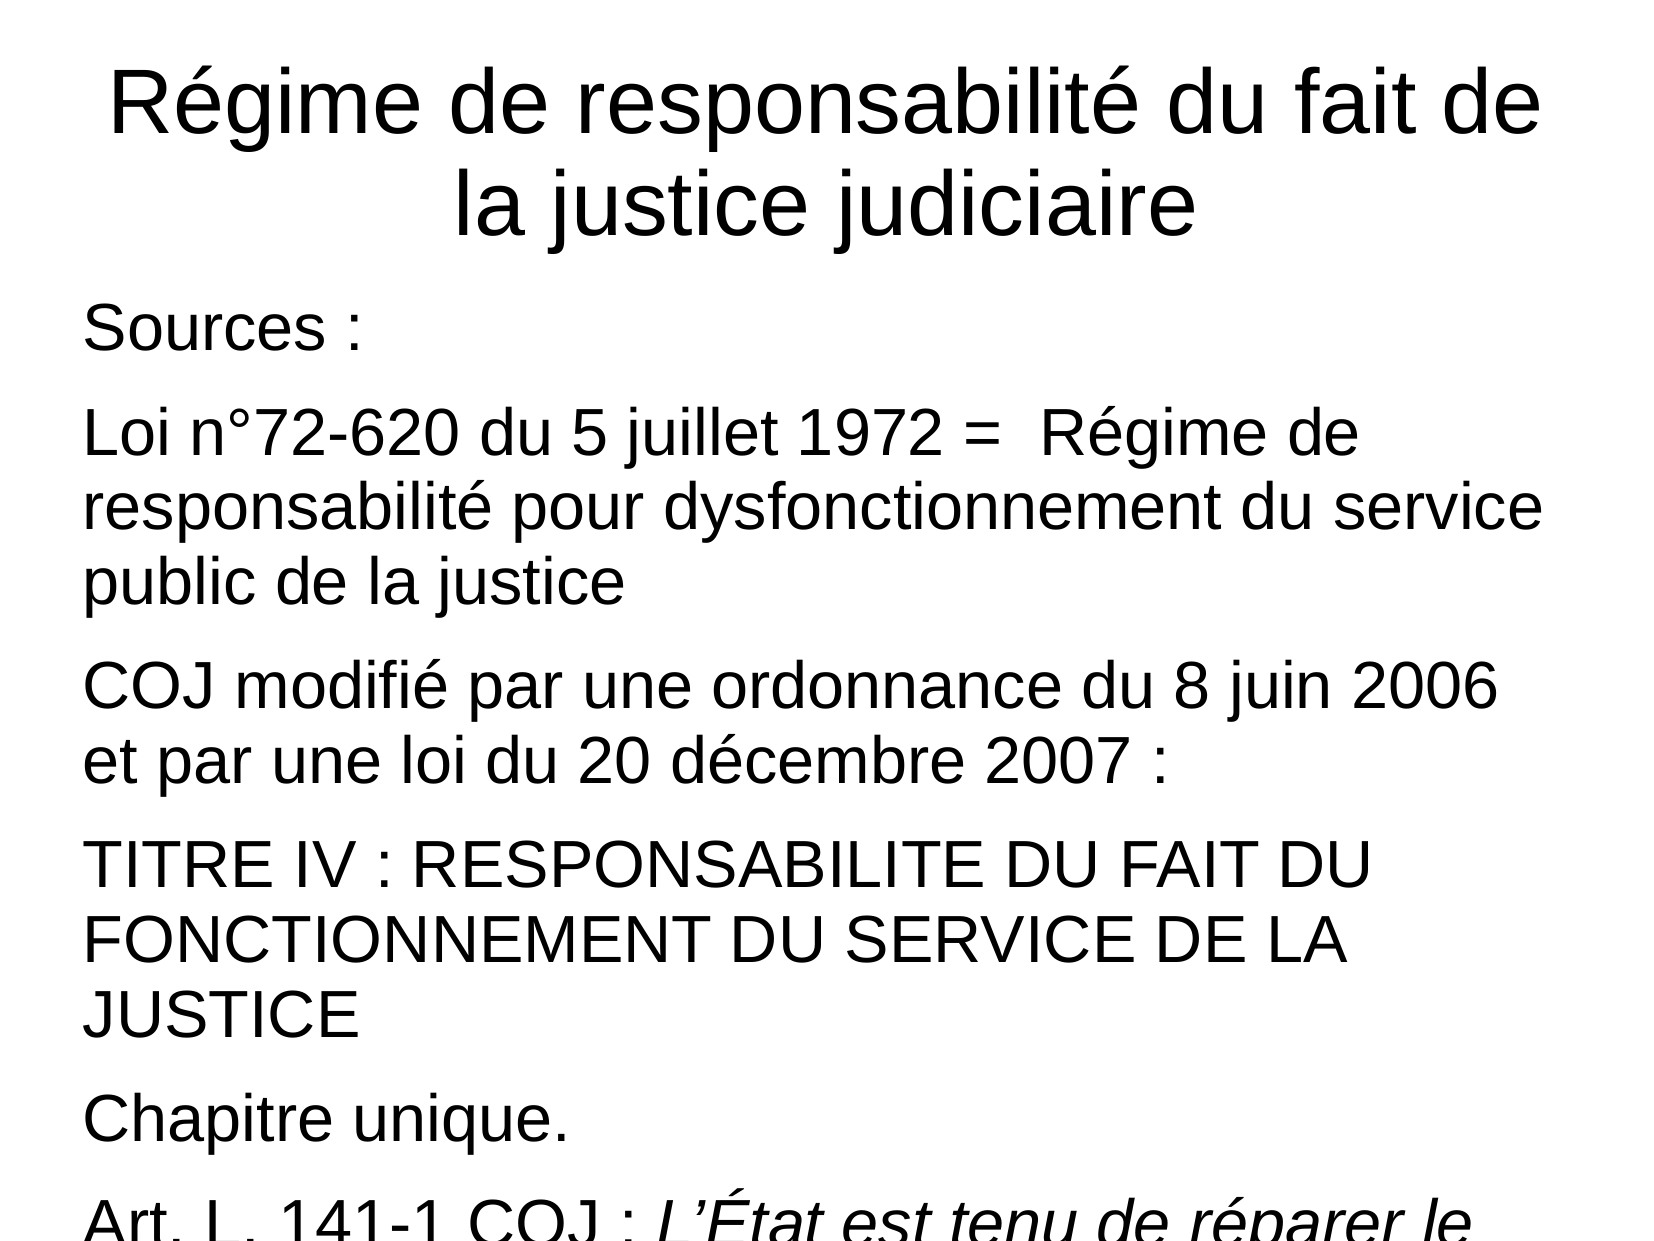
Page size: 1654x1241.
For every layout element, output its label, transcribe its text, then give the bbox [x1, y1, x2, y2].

text_box Sources : COJ récemment modifié par une ordonnance du 8 juin 2006 et par une loi du 20 décembre 2007 : TITRE IV : RESPONSABILITE DU FAIT DU FONCTIONNEMENT DU SERVICE DE LA JUSTICE Chapitre unique. Art. L. 141-1 COJ : L’État est tenu de réparer le dommage causé par le fonctionnement défectueux du service de la justice. Sauf disposition particulières, cette responsabilité n’est engagée que par une faute lourde ou par un déni de justice. [63, 264, 1453, 1120]
list Sources : Loi n°72-620 du 5 juillet 1972 = Régime de responsabilité pour dysfonctionnement du service public de la justice COJ modifié par une ordonnance du 8 juin 2006 et par une loi du 20 décembre 2007 : TITRE IV : RESPONSABILITE DU FAIT DU FONCTIONNEMENT DU SERVICE DE LA JUSTICE Chapitre unique. Art. L. 141-1 COJ : L’État est tenu de réparer le dommage causé par le fonctionnement défectueux du service de la justice. Sauf disposition particulières, cette responsabilité n’est engagée que par une faute lourde ou par un déni de justice. [82, 290, 1571, 1010]
title Régime de responsabilité du fait de la justice judiciaire [82, 49, 1571, 257]
